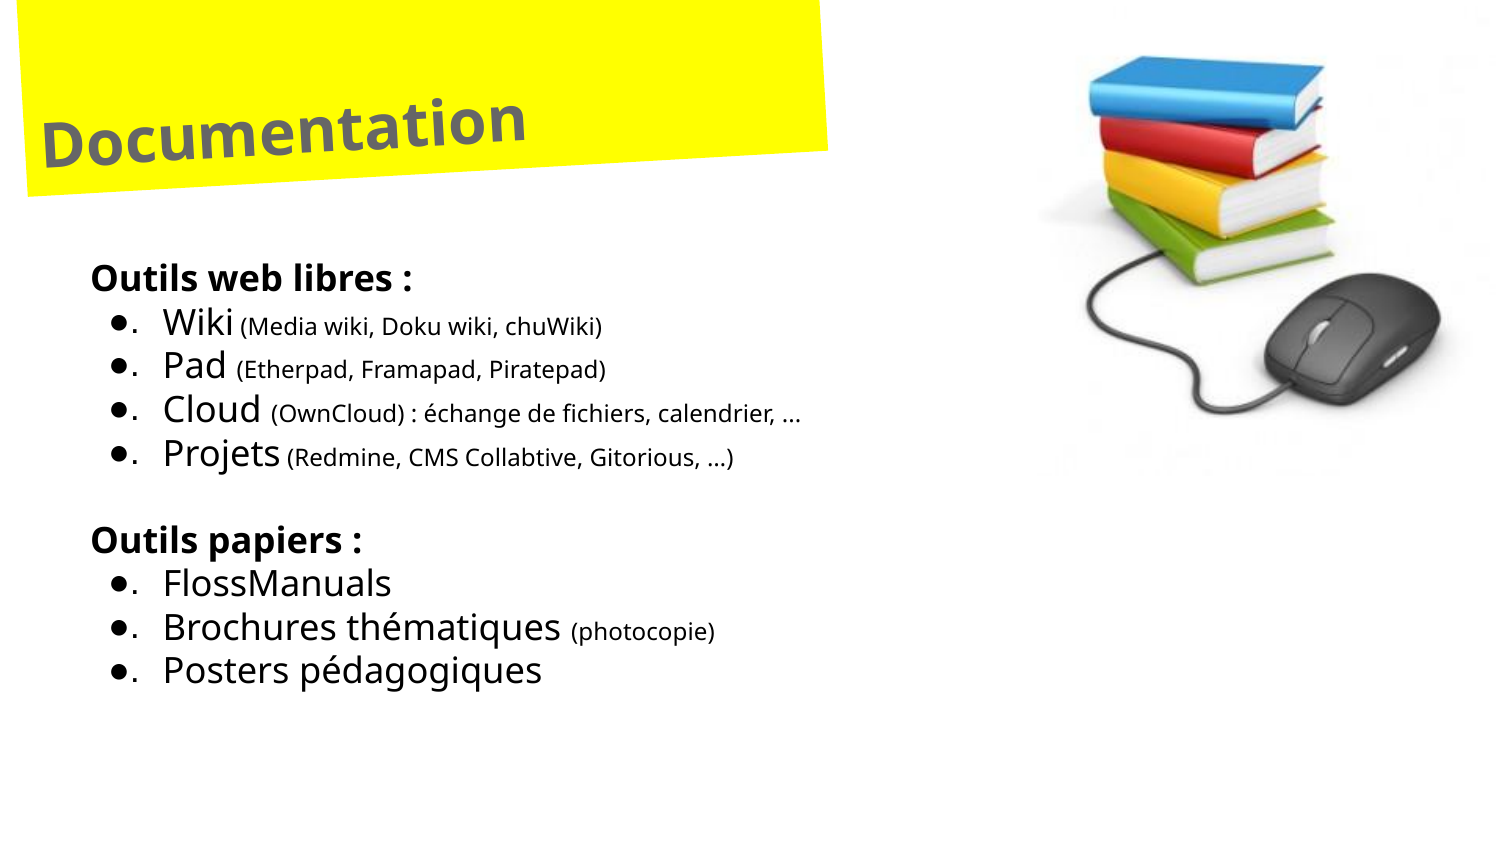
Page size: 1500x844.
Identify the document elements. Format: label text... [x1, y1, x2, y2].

list Outils web libres : Wiki (Media wiki, Doku wiki, chuWiki) Pad (Etherpad, Framapad, Piratepad) Cloud (OwnCloud) : échange de fichiers, calendrier, ... Projets (Redmine, CMS Collabtive, Gitorious, …) Outils papiers : FlossManuals Brochures thématiques (photocopie) Posters pédagogiques [75, 196, 1425, 711]
title Documentation [16, 0, 829, 197]
picture [1026, 6, 1496, 476]
